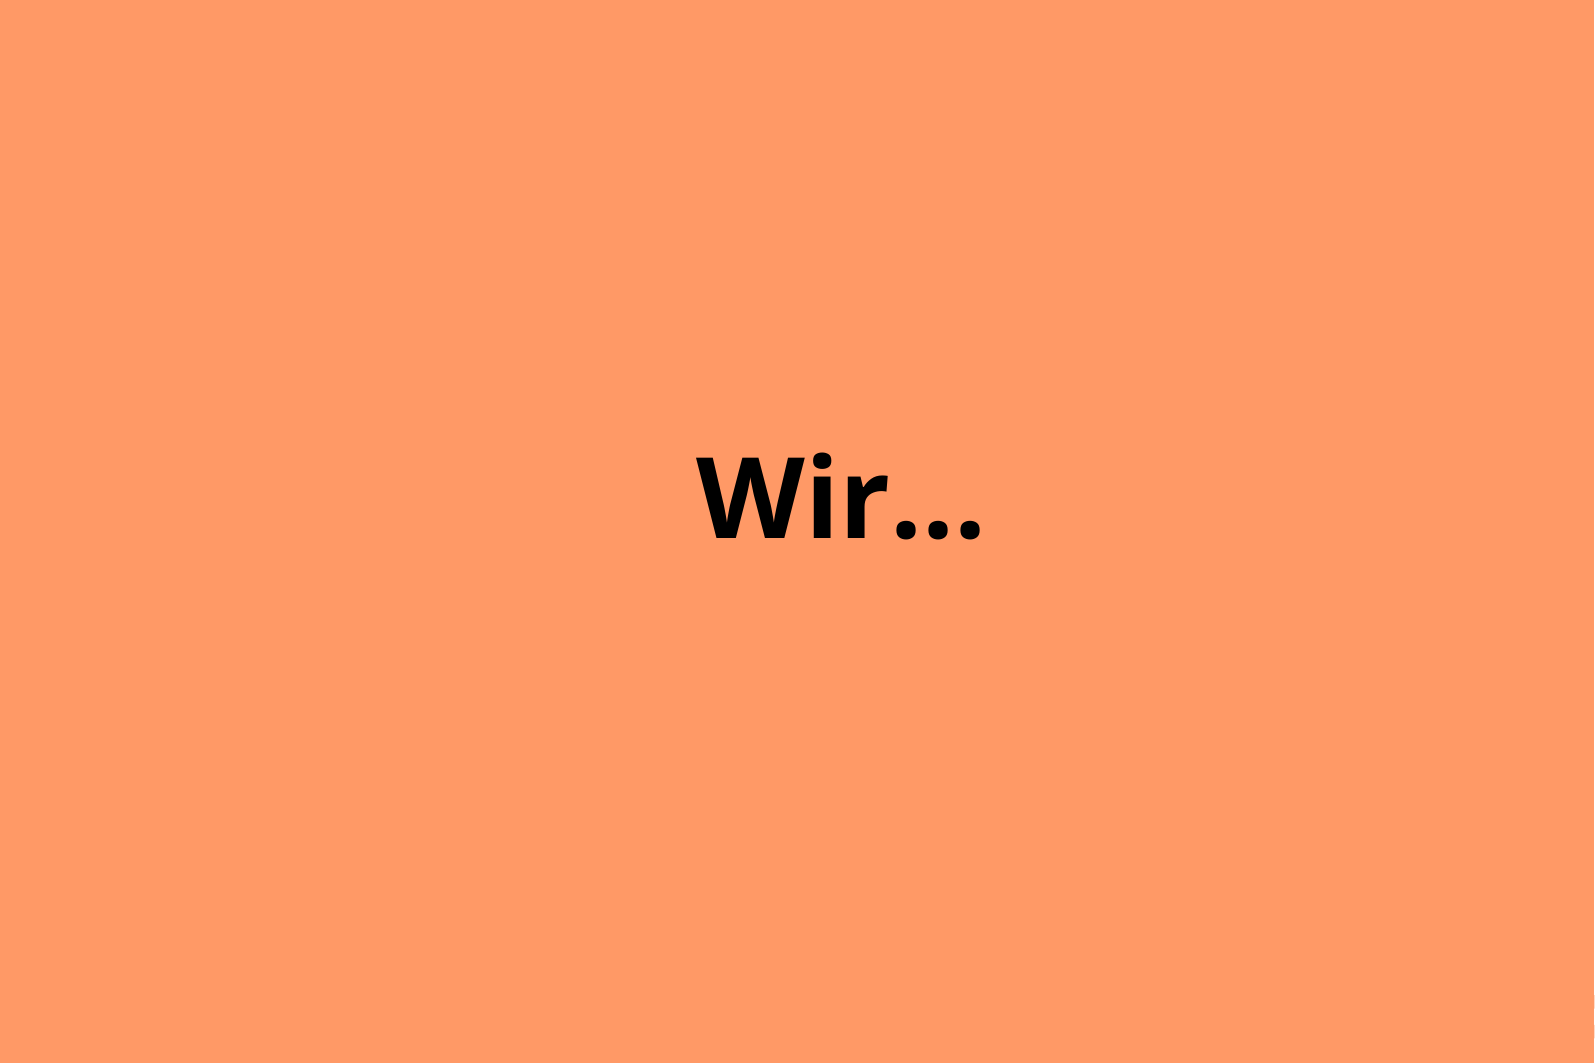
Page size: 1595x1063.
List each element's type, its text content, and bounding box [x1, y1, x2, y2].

subtitle Wir... [147, 147, 1536, 842]
